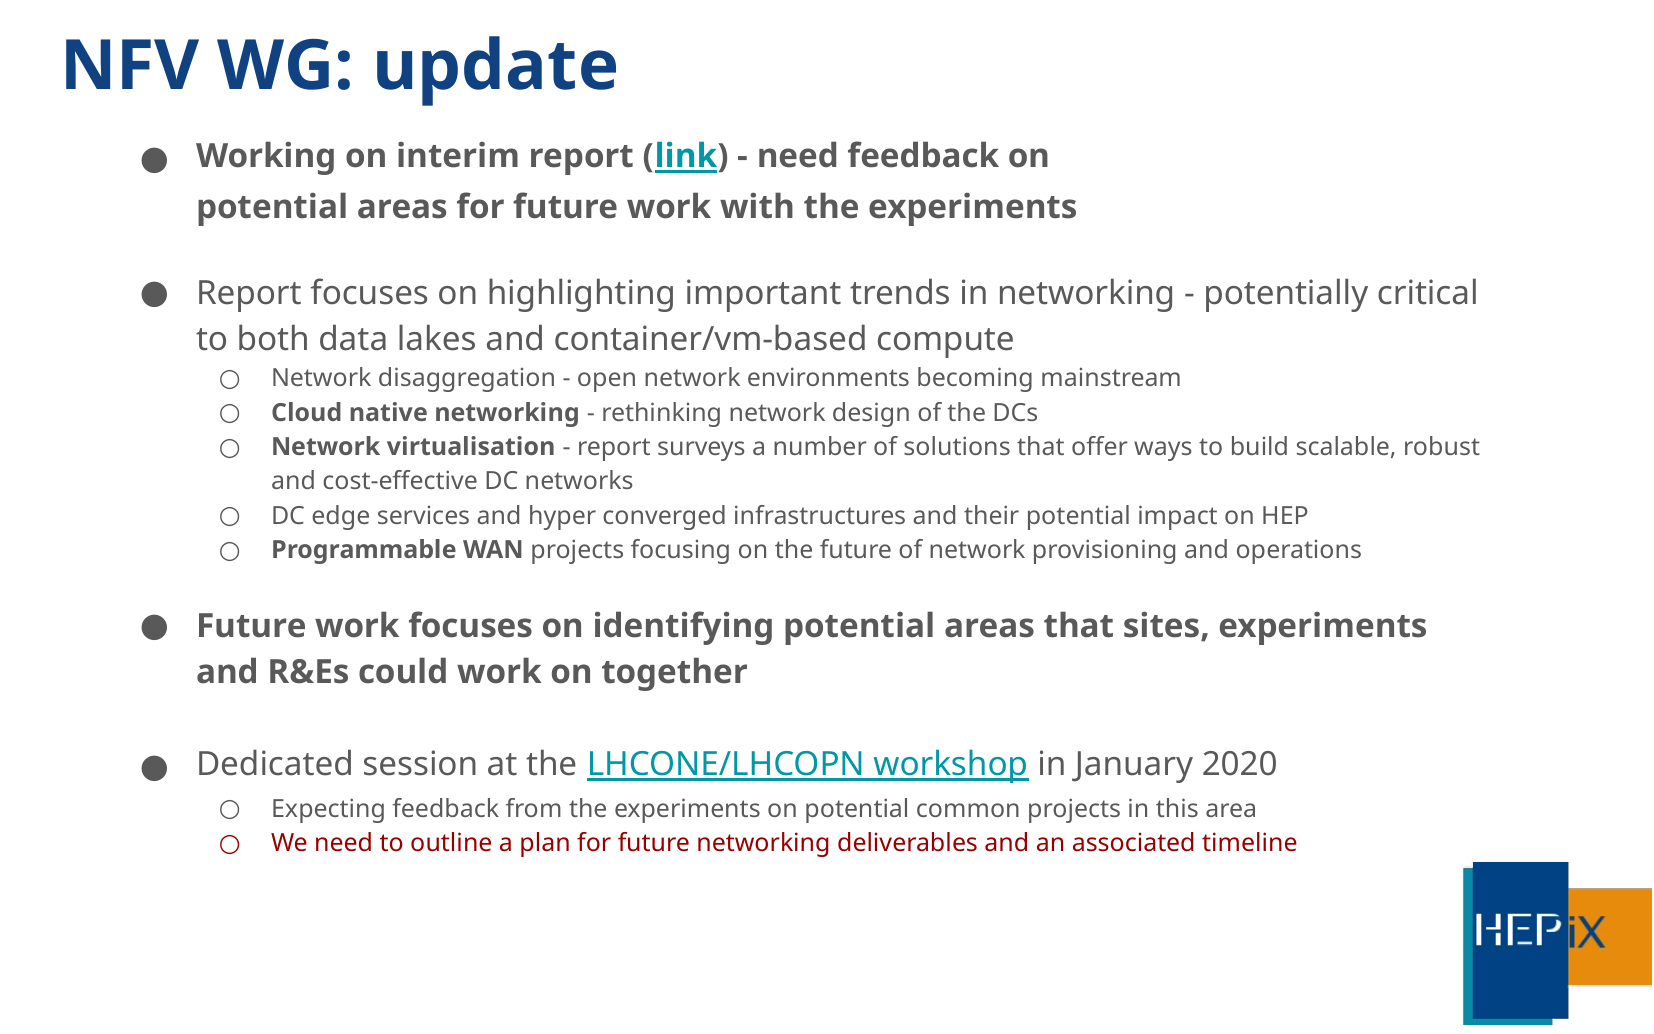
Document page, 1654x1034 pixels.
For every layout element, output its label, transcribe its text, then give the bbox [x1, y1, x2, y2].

title NFV WG: update [60, 0, 1583, 158]
list Working on interim report (link) - need feedback on potential areas for future work with the experiments Report focuses on highlighting important trends in networking - potentially critical to both data lakes and container/vm-based compute Network disaggregation - open network environments becoming mainstream Cloud native networking - rethinking network design of the DCs Network virtualisation - report surveys a number of solutions that offer ways to build scalable, robust and cost-effective DC networks DC edge services and hyper converged infrastructures and their potential impact on HEP Programmable WAN projects focusing on the future of network provisioning and operations Future work focuses on identifying potential areas that sites, experiments and R&Es could work on together Dedicated session at the LHCONE/LHCOPN workshop in January 2020 Expecting feedback from the experiments on potential common projects in this area We need to outline a plan for future networking deliverables and an associated timeline [106, 112, 1504, 812]
picture [1462, 862, 1652, 1025]
